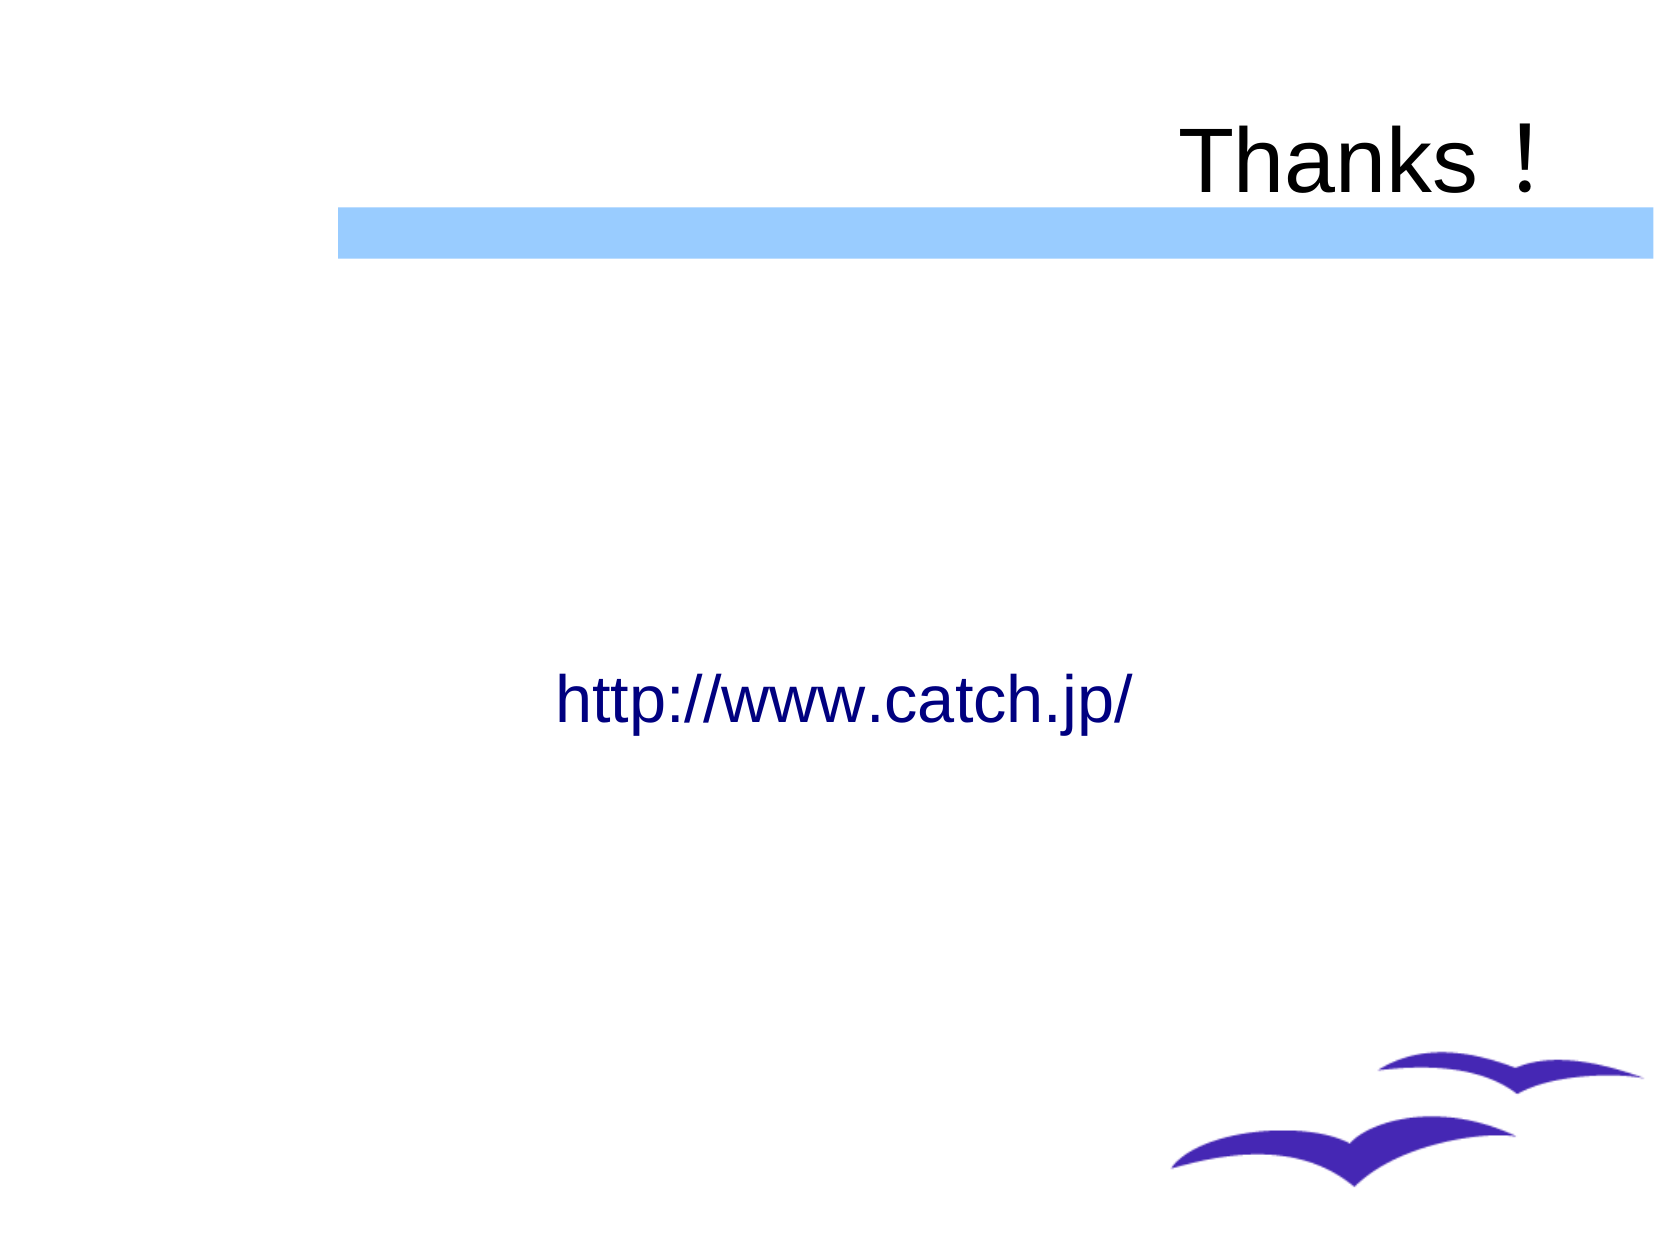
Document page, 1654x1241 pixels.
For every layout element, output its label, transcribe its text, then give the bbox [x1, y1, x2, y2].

picture [1166, 1044, 1654, 1192]
subtitle http://www.catch.jp/ [82, 290, 1571, 1109]
title Thanks！ [82, 49, 1571, 257]
text_box [338, 207, 1654, 259]
